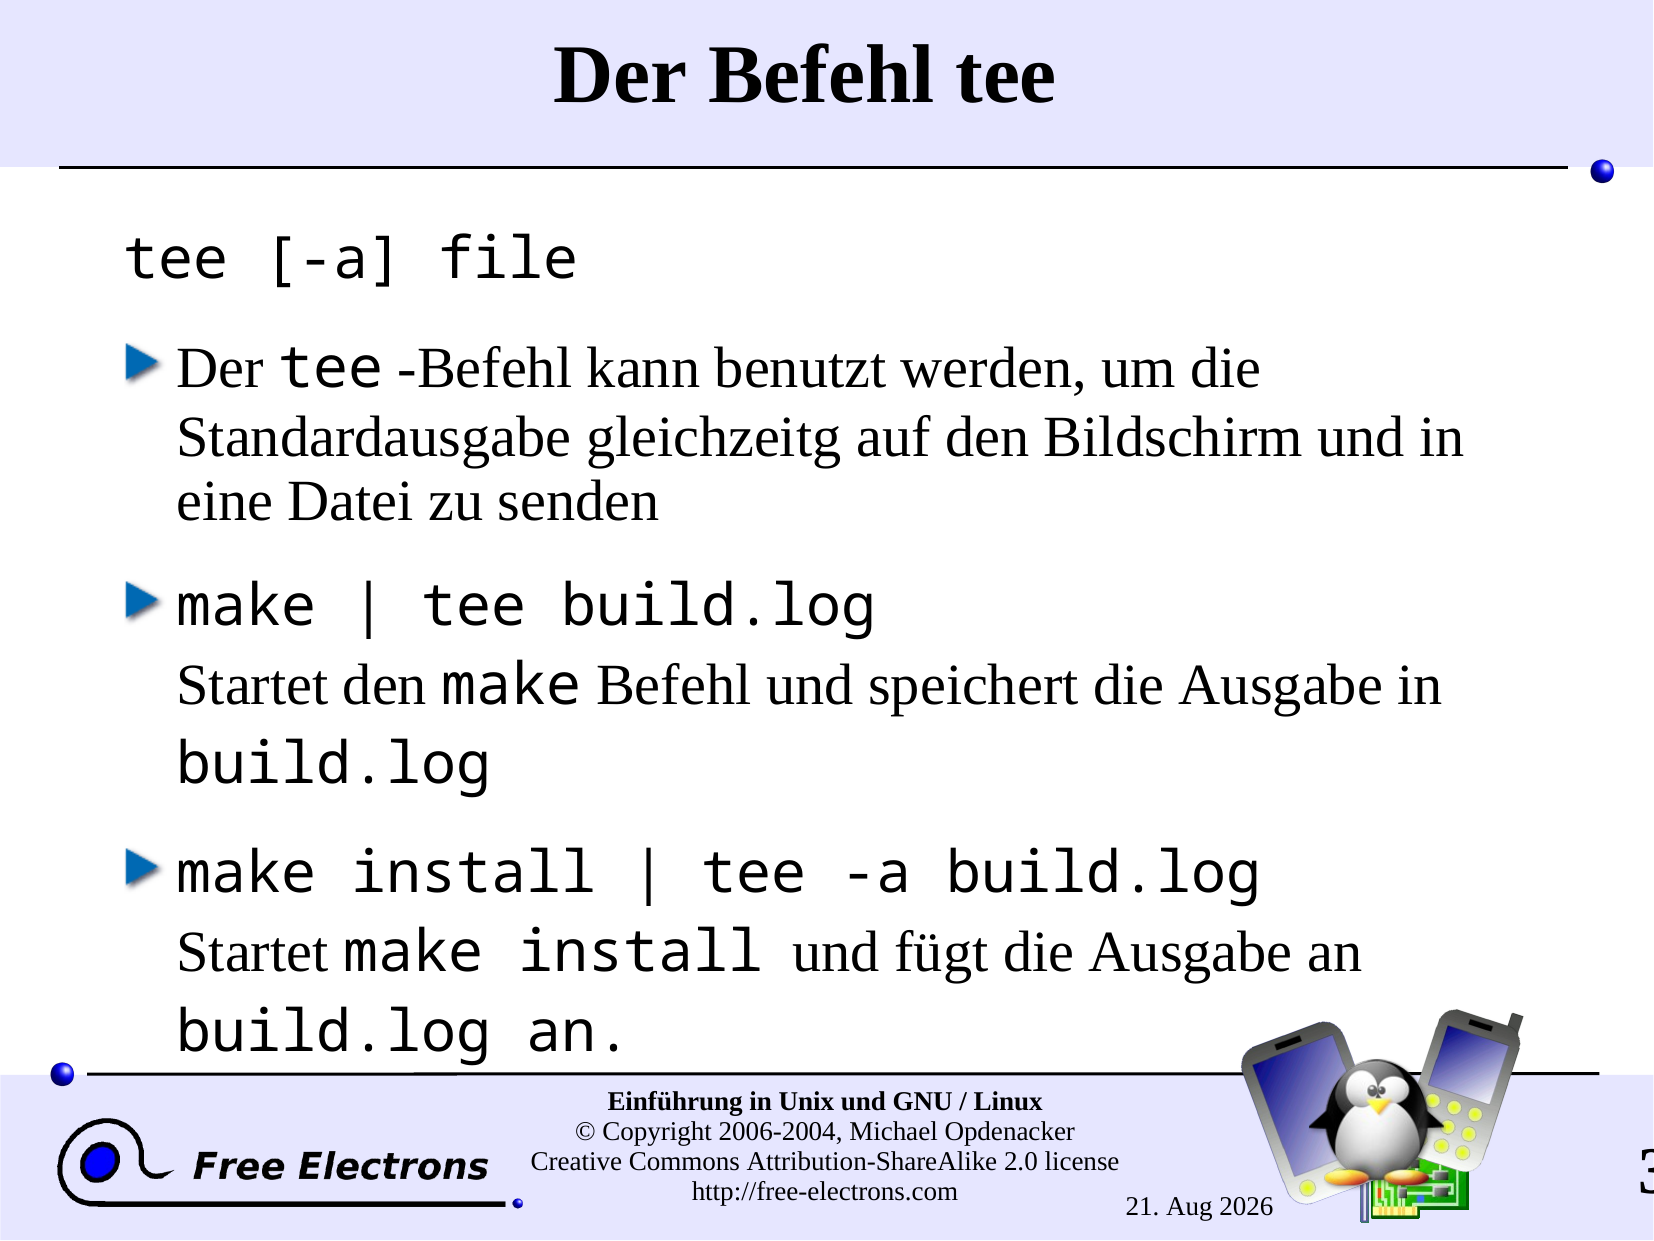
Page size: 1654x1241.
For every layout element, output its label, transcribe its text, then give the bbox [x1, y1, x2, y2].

title Der Befehl tee [60, 28, 1551, 121]
list tee [-a] file Der tee -Befehl kann benutzt werden, um die Standardausgabe gleichzeitg auf den Bildschirm und in eine Datei zu senden make | tee build.log Startet den make Befehl und speichert die Ausgabe in build.log make install | tee -a build.log Startet make install und fügt die Ausgabe an build.log an. [105, 216, 1518, 1066]
picture [50, 1107, 527, 1216]
picture [1231, 1007, 1538, 1241]
